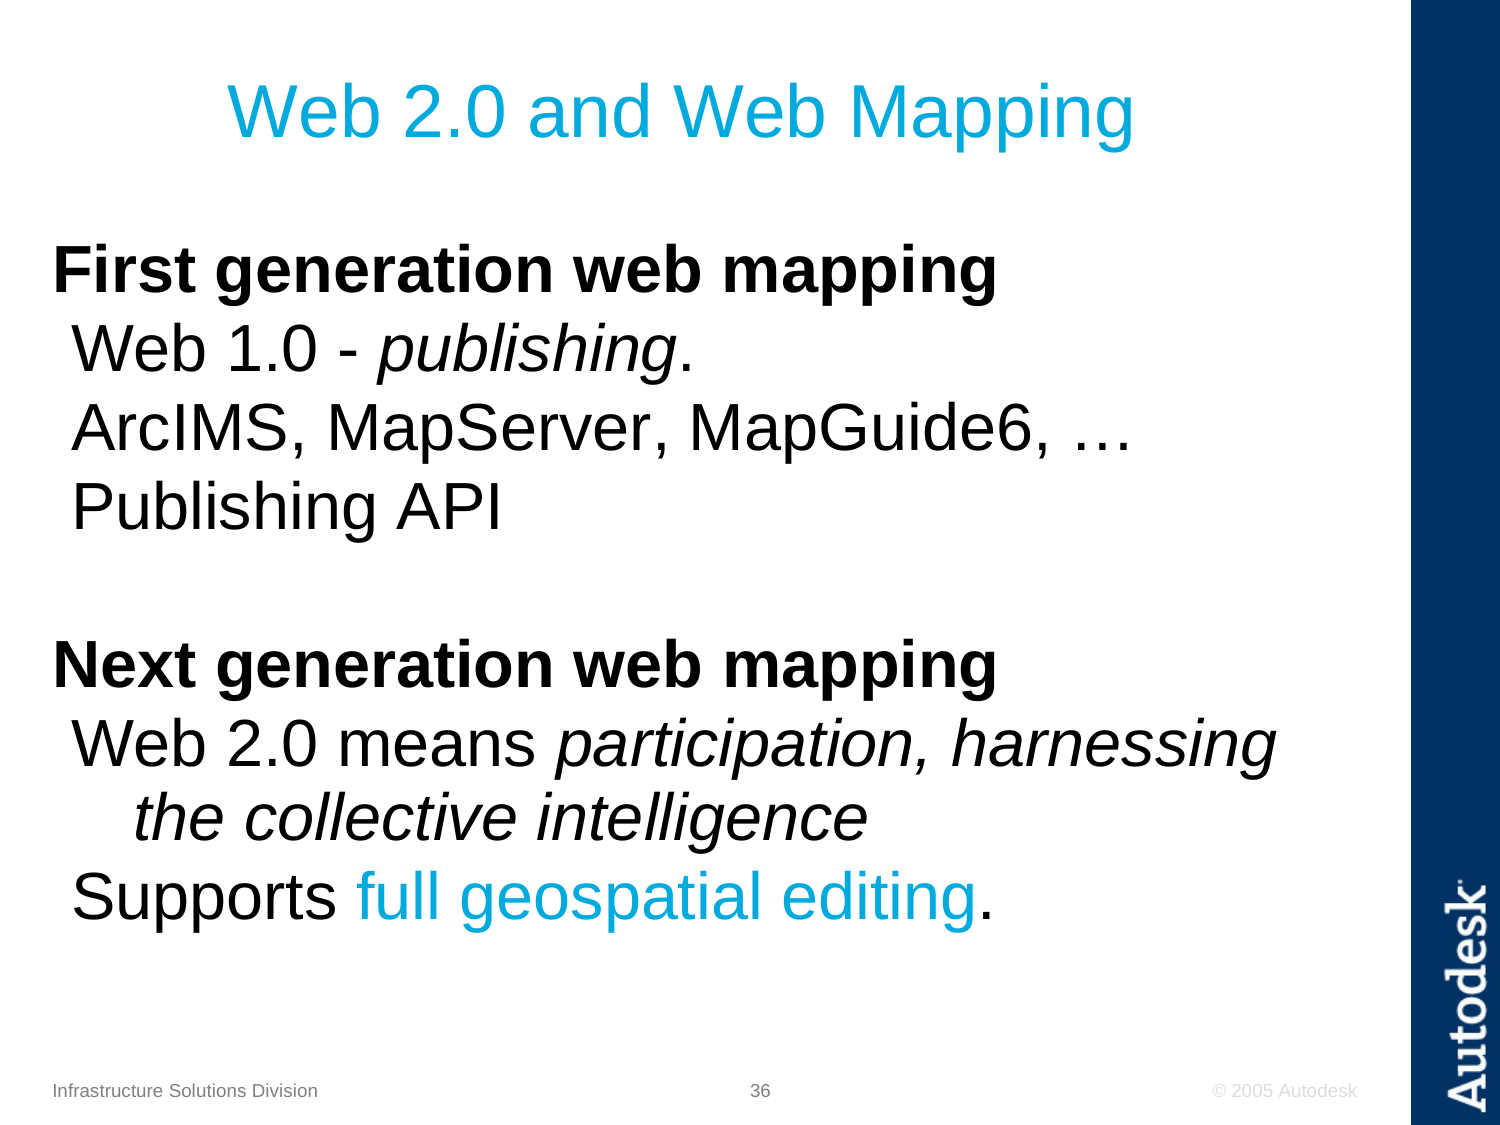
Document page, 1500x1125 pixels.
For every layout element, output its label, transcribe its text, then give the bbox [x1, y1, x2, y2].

title Web 2.0 and Web Mapping [52, 22, 1313, 210]
picture [1411, 0, 1500, 1125]
list First generation web mapping Web 1.0 - publishing. ArcIMS, MapServer, MapGuide6, … Publishing API Next generation web mapping Web 2.0 means participation, harnessing the collective intelligence Supports full geospatial editing. [52, 232, 1365, 1051]
